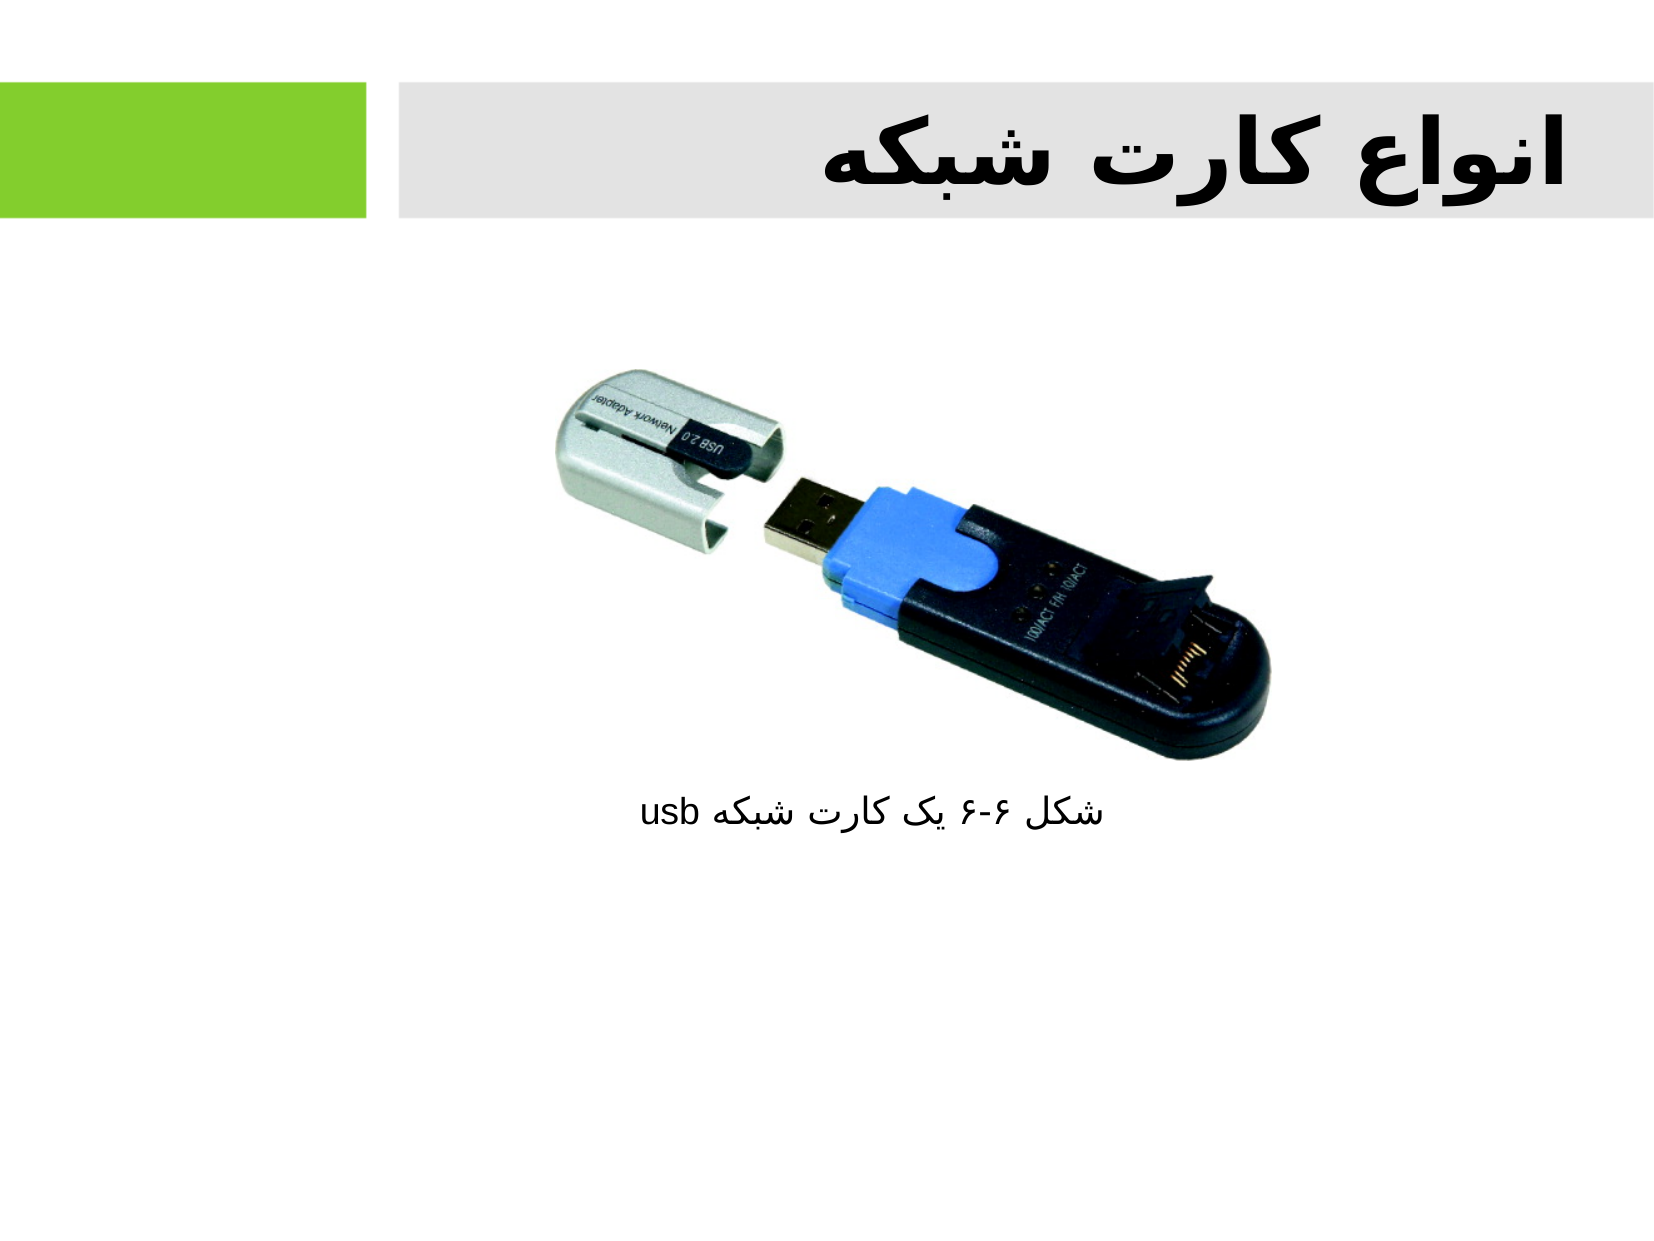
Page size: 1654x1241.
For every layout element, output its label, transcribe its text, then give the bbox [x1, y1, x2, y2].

picture [0, 0, 1654, 1241]
text_box شکل ۶-۶ یک کارت شبکه usb [615, 779, 1156, 841]
title انواع کارت شبکه [82, 49, 1571, 257]
